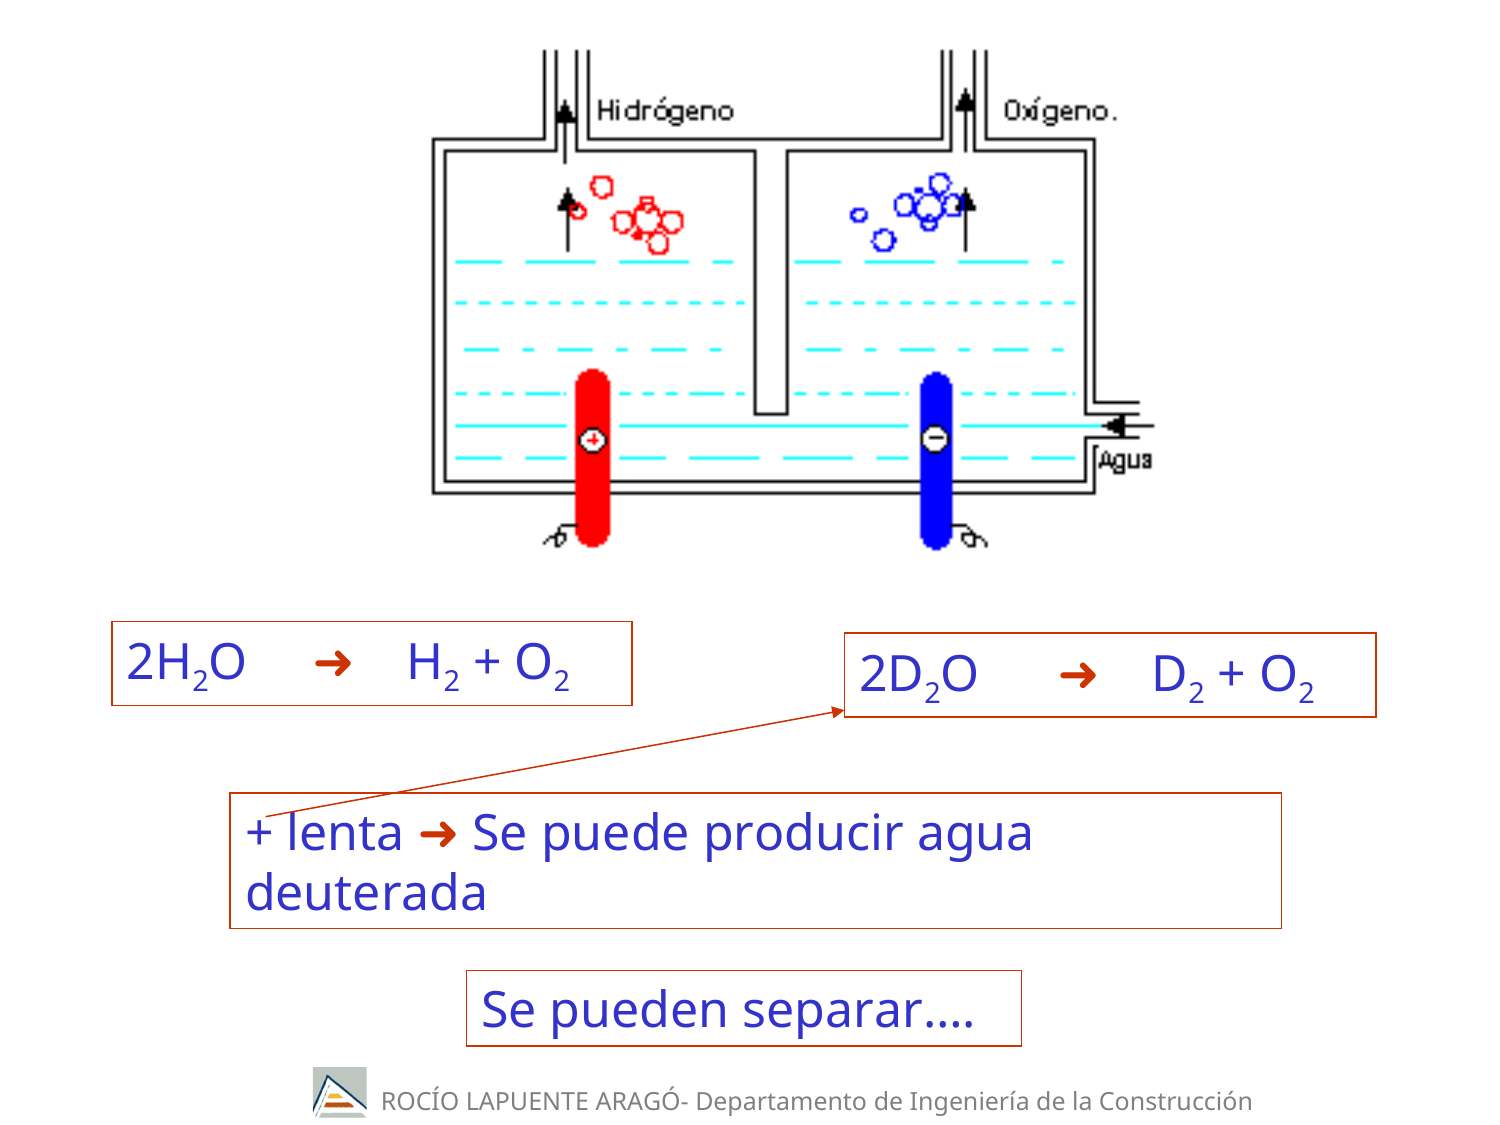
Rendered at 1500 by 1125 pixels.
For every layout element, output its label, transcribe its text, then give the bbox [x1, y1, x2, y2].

text_box 2D2O ➜ D2 + O2 [844, 633, 1377, 717]
text_box Se pueden separar…. [466, 970, 1022, 1046]
picture [389, 7, 1164, 560]
text_box + lenta ➜ Se puede producir agua deuterada [230, 792, 1282, 929]
text_box 2H2O ➜ H2 + O2 [111, 621, 632, 706]
